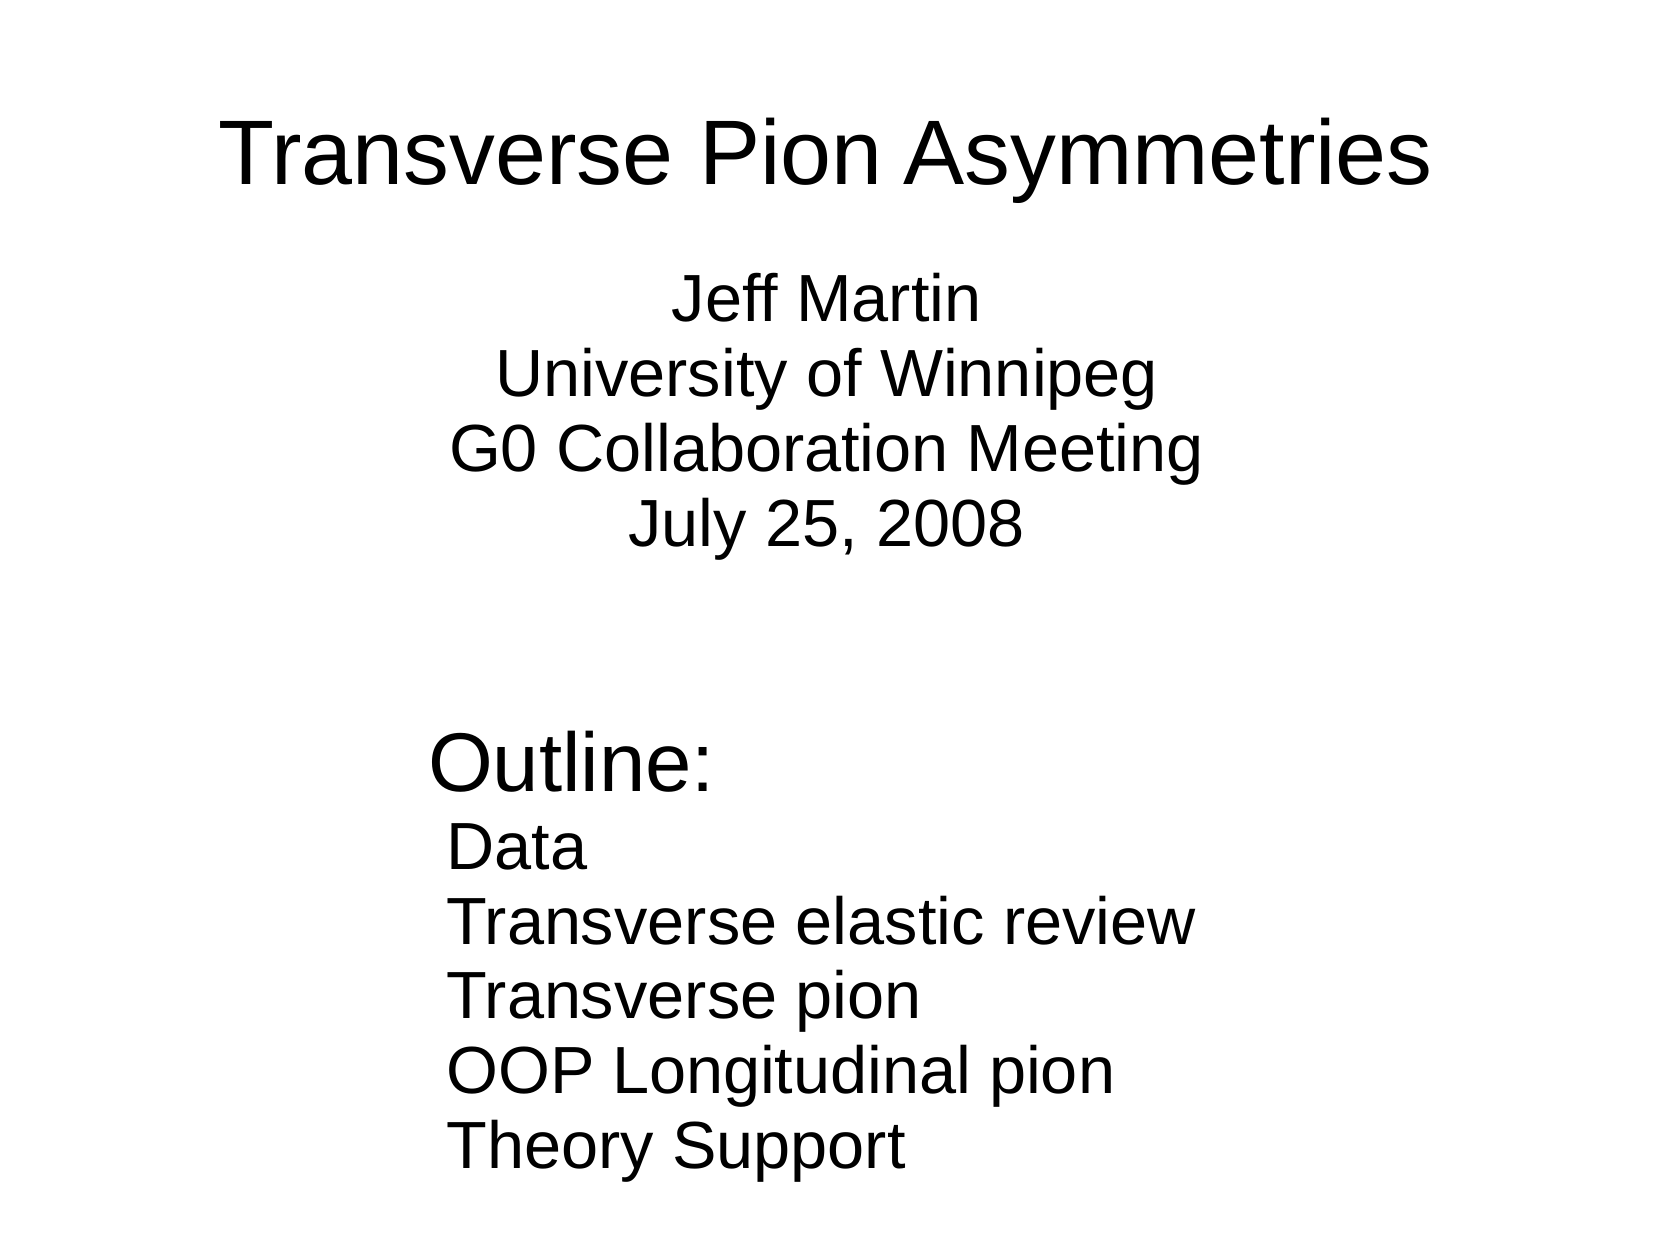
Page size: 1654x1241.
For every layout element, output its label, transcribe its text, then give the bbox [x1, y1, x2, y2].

text_box Outline: Data Transverse elastic review Transverse pion OOP Longitudinal pion Theory Support [413, 708, 1238, 1191]
subtitle Jeff Martin University of Winnipeg G0 Collaboration Meeting July 25, 2008 [82, 261, 1571, 561]
title Transverse Pion Asymmetries [82, 49, 1571, 257]
